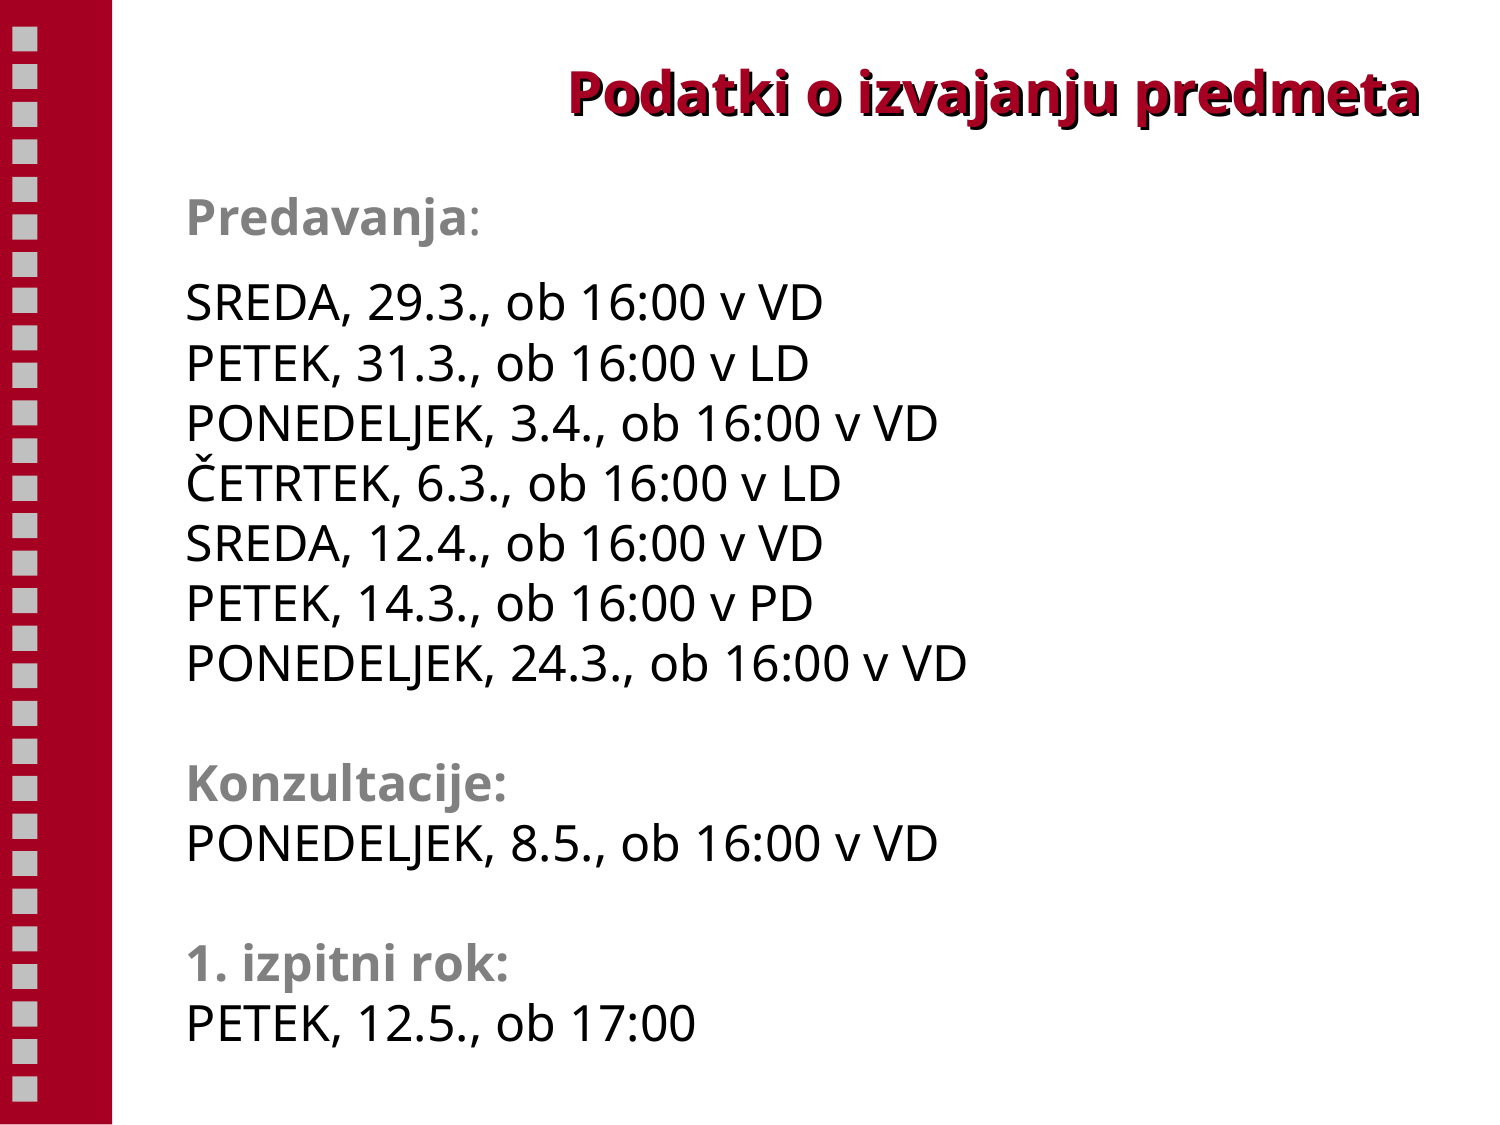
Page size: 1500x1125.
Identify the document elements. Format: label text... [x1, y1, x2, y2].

text_box Predavanja: SREDA, 29.3., ob 16:00 v VD PETEK, 31.3., ob 16:00 v LD PONEDELJEK, 3.4., ob 16:00 v VD ČETRTEK, 6.3., ob 16:00 v LD SREDA, 12.4., ob 16:00 v VD PETEK, 14.3., ob 16:00 v PD PONEDELJEK, 24.3., ob 16:00 v VD Konzultacije: PONEDELJEK, 8.5., ob 16:00 v VD 1. izpitni rok: PETEK, 12.5., ob 17:00 [171, 184, 1447, 1071]
text_box Podatki o izvajanju predmeta [187, 18, 1436, 161]
